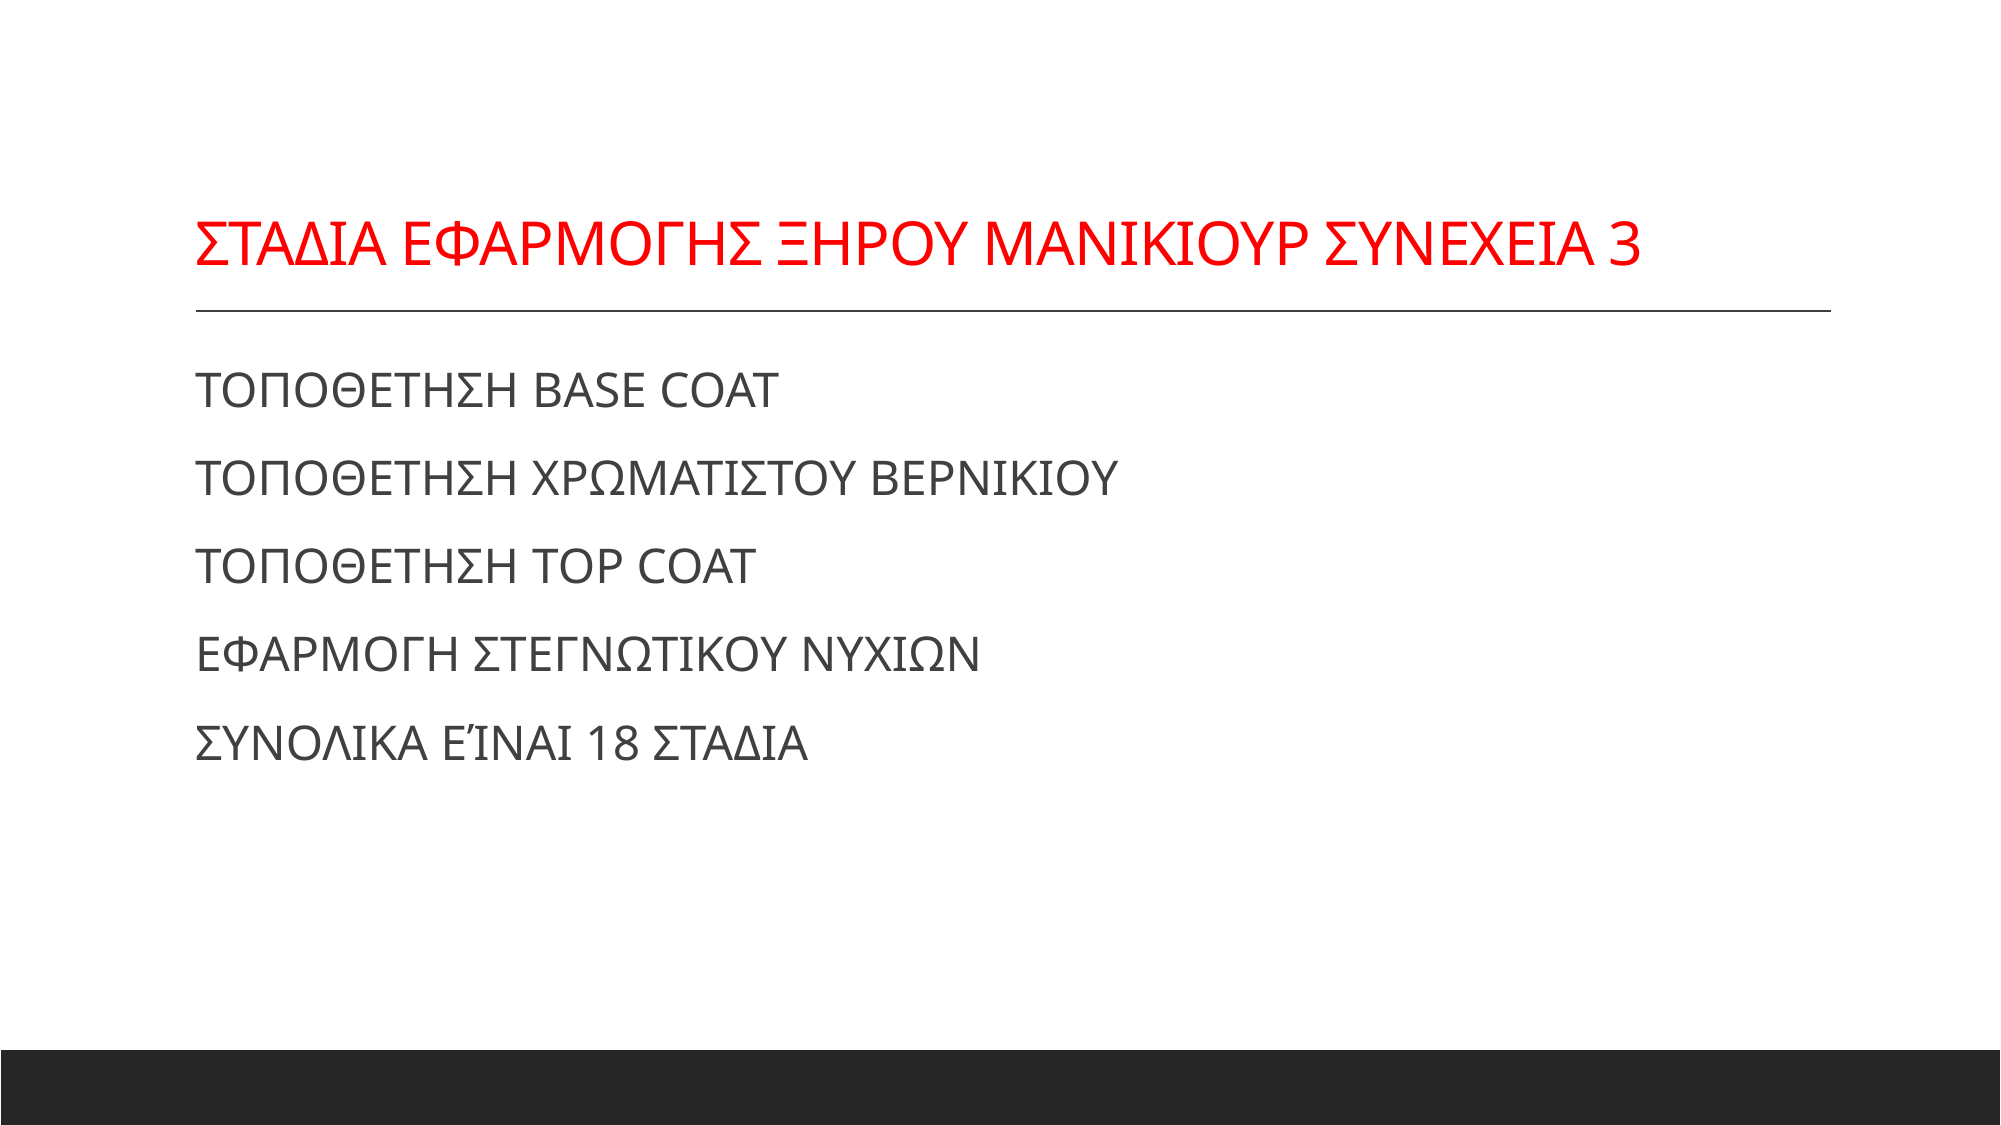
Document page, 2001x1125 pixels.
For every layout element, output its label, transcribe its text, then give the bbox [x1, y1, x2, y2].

title ΣΤΑΔΙΑ ΕΦΑΡΜΟΓΗΣ ΞΗΡΟΥ ΜΑΝΙΚΙΟΥΡ ΣΥΝΕΧΕΙΑ 3 [180, 174, 1831, 286]
list ΤΟΠΟΘΕΤΗΣΗ BASE COAT ΤΟΠΟΘΕΤΗΣΗ ΧΡΩΜΑΤΙΣΤΟΥ ΒΕΡΝΙΚΙΟΥ ΤΟΠΟΘΕΤΗΣΗ TOP COAT ΕΦΑΡΜΟΓΗ ΣΤΕΓΝΩΤΙΚΟΥ ΝΥΧΙΩΝ ΣΥΝΟΛΙΚΑ ΕΊΝΑΙ 18 ΣΤΑΔΙΑ [180, 345, 1831, 815]
